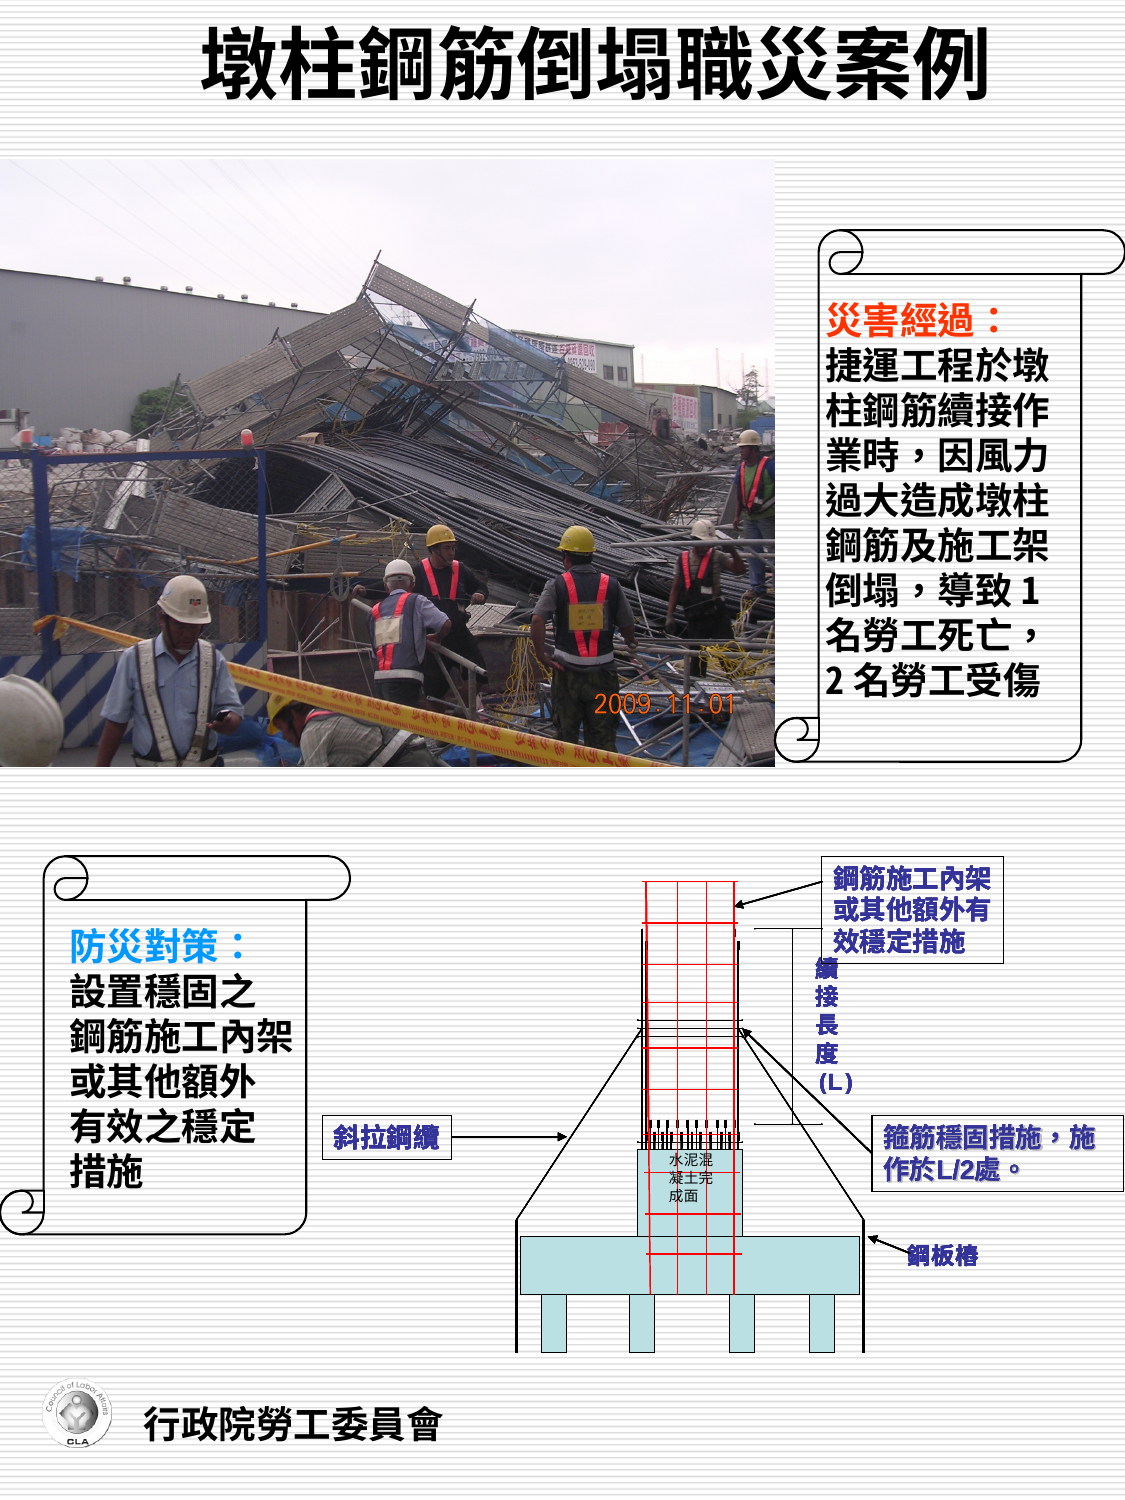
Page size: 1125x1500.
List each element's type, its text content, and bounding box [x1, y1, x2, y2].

picture [852, 232, 1123, 273]
text_box 災害經過： 捷運工程於墩柱鋼筋續接作業時，因風力過大造成墩柱鋼筋及施工架倒塌，導致1名勞工死亡，2名勞工受傷 [810, 289, 817, 710]
picture [820, 232, 1080, 289]
picture [34, 858, 305, 1233]
picture [2, 1192, 42, 1233]
picture [0, 0, 1125, 1500]
picture [31, 1192, 43, 1211]
picture [831, 254, 861, 272]
picture [810, 710, 1080, 760]
picture [77, 858, 348, 899]
text_box 災害經過： 捷運工程於墩柱鋼筋續接作業時，因風力過大造成墩柱鋼筋及施工架倒塌，導致1名勞工死亡，2名勞工受傷 [820, 289, 1080, 710]
text_box 防災對策： 設置穩固之 鋼筋施工內架 或其他額外 有效之穩定 措施 [54, 915, 310, 1201]
picture [806, 719, 818, 738]
picture [56, 880, 86, 898]
picture [777, 720, 817, 760]
text_box 墩柱鋼筋倒塌職災案例 [184, 0, 1036, 124]
